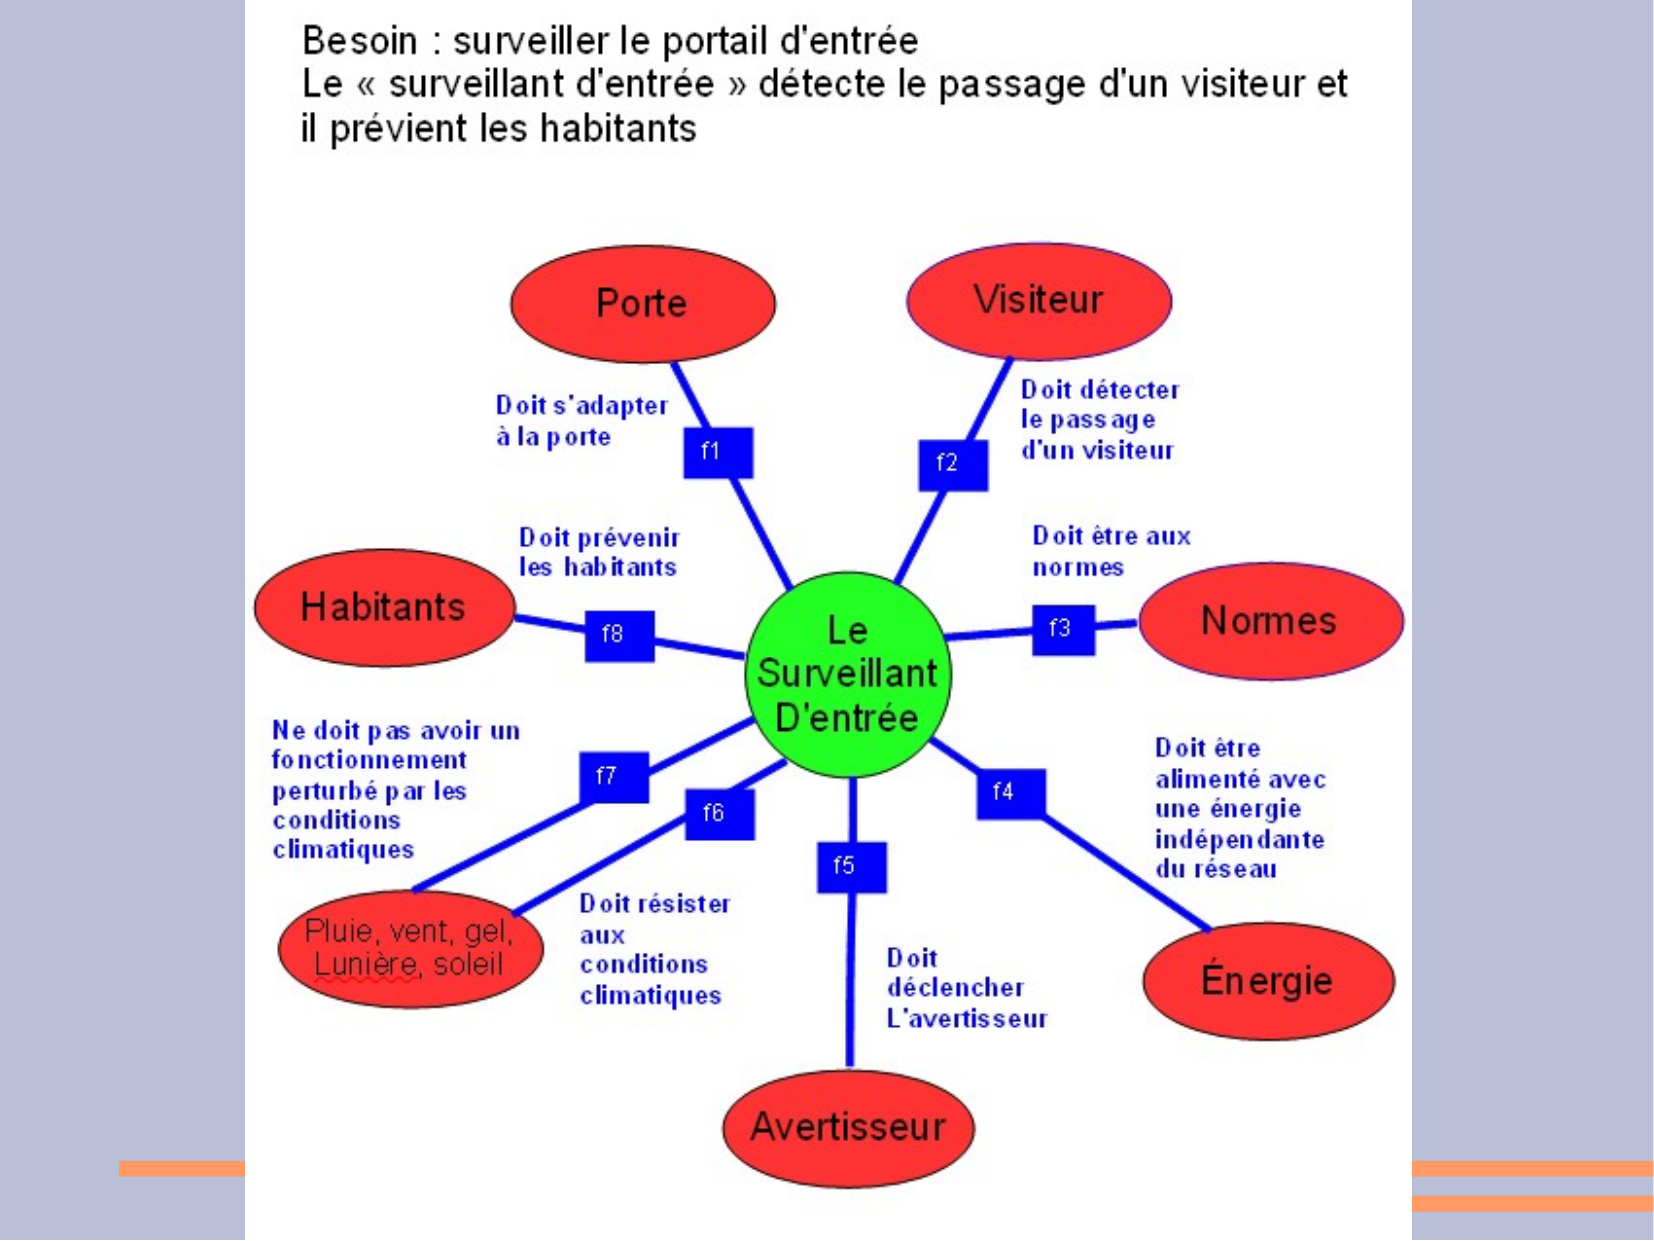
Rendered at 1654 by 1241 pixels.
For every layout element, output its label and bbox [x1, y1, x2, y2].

picture [245, 0, 1412, 1241]
